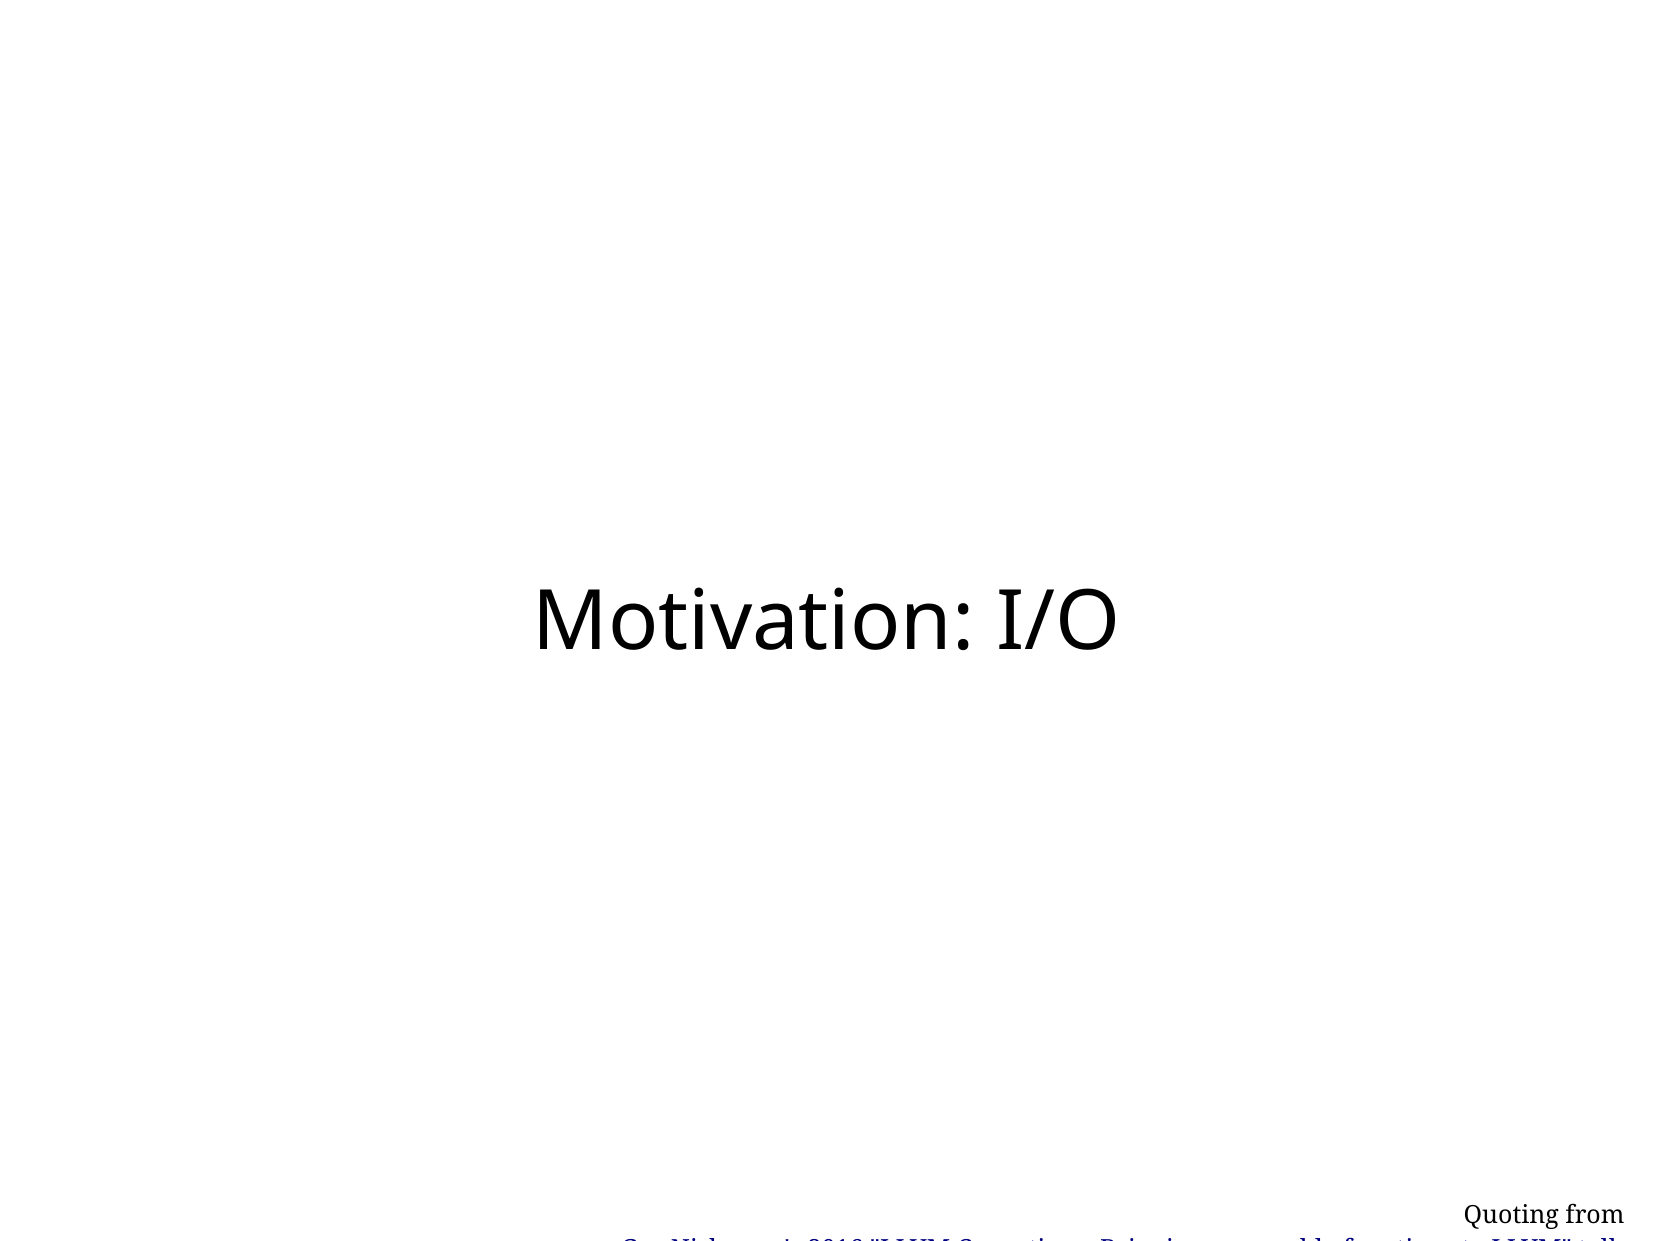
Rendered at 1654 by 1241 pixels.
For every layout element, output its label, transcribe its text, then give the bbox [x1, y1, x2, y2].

text_box Quoting from Gor Nishanov's 2016 "LLVM Coroutines: Bringing resumable functions to LLVM" talk. [581, 1189, 1647, 1241]
subtitle Motivation: I/O [82, 49, 1571, 1186]
